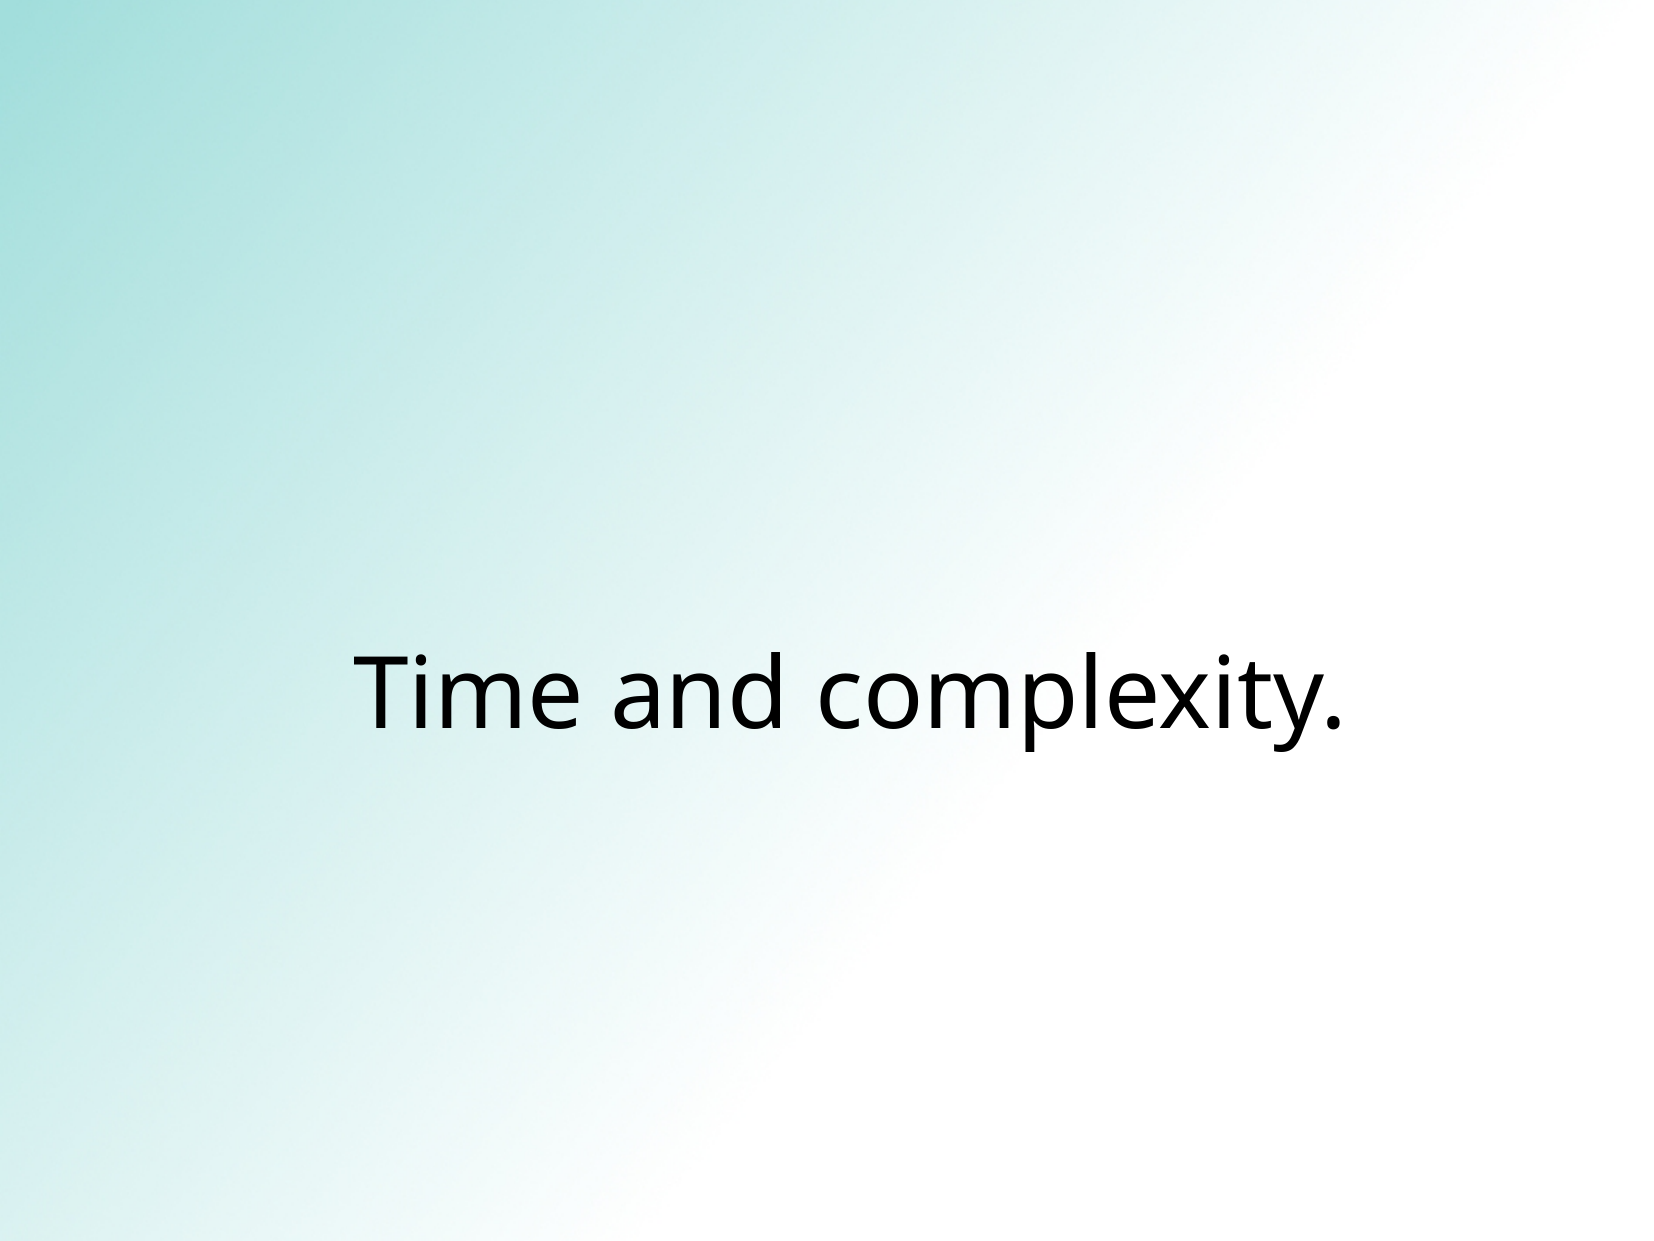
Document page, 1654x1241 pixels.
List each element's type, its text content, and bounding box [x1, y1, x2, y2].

picture [0, 0, 1654, 1241]
subtitle Time and complexity. [106, 209, 1595, 1170]
